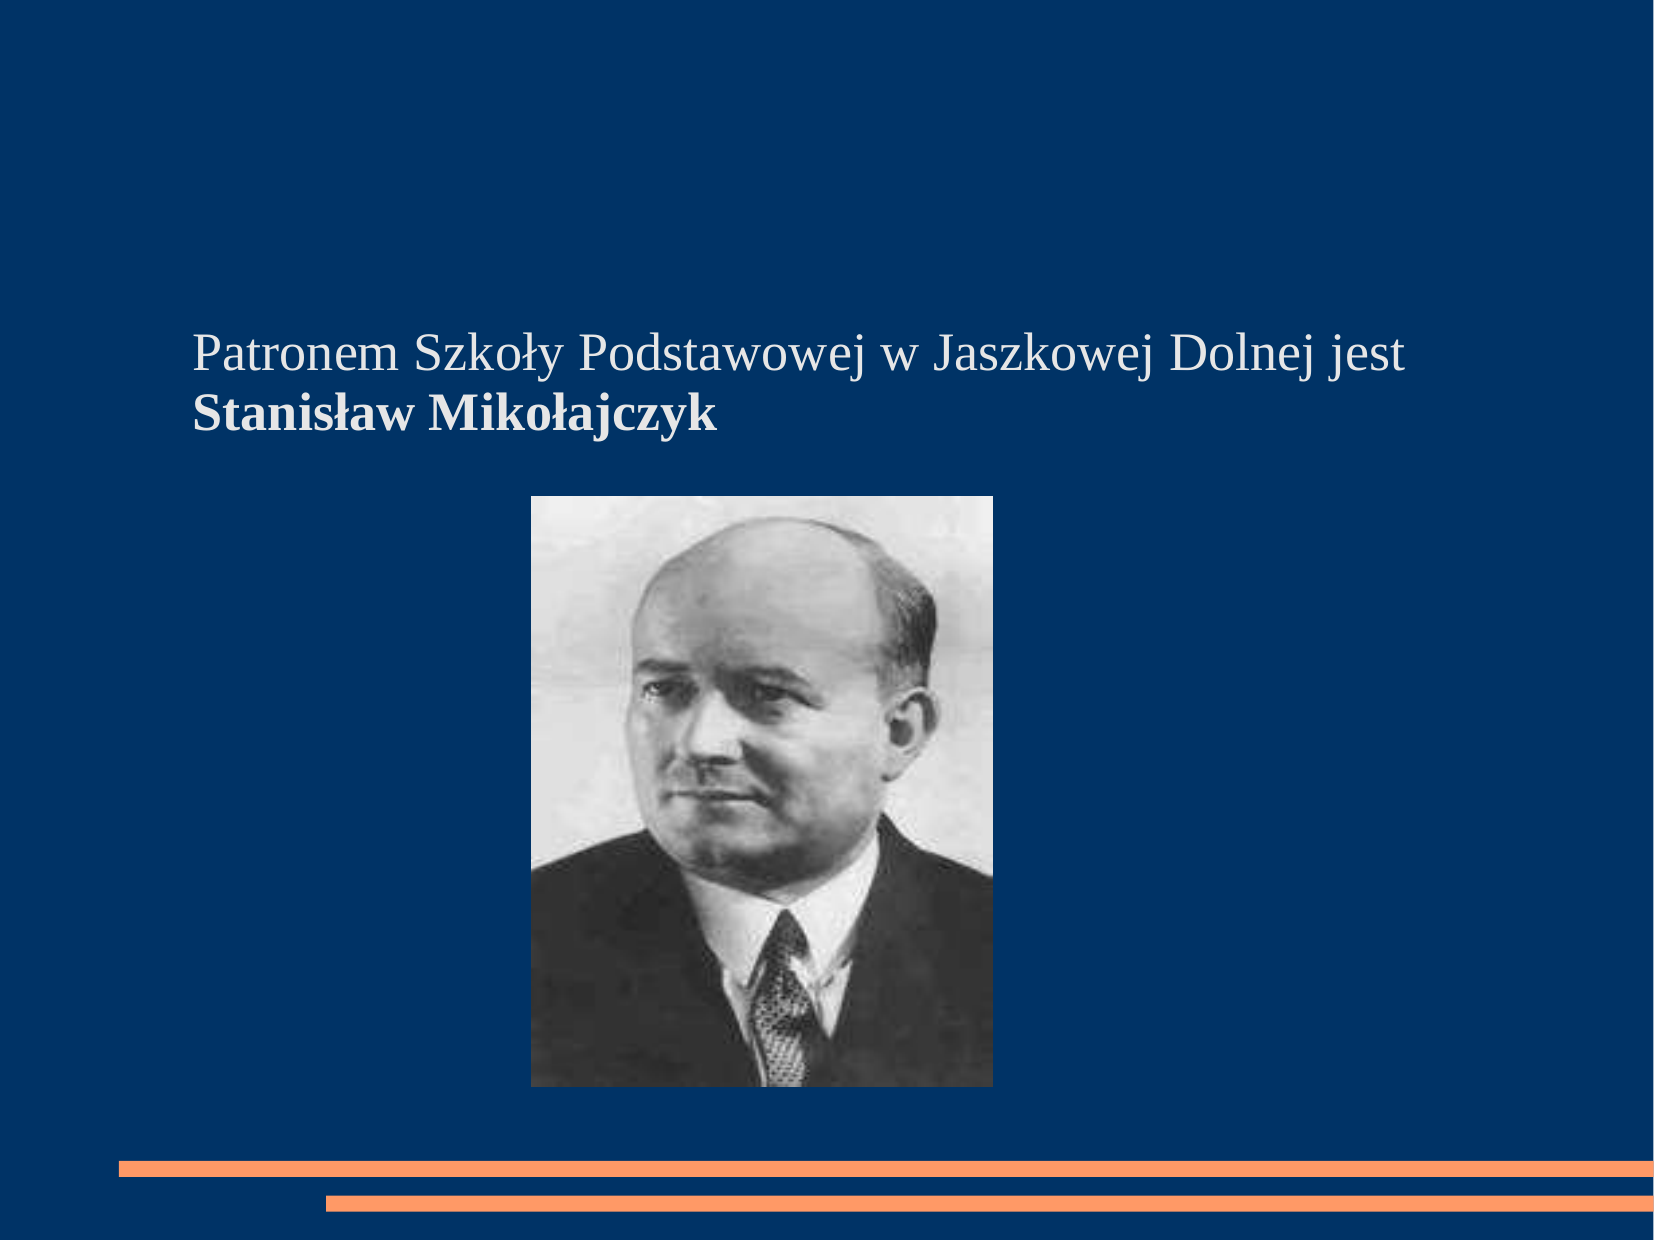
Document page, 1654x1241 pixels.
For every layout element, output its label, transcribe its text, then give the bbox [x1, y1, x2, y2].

picture [531, 496, 993, 1087]
list Patronem Szkoły Podstawowej w Jaszkowej Dolnej jest Stanisław Mikołajczyk [121, 322, 1561, 1132]
